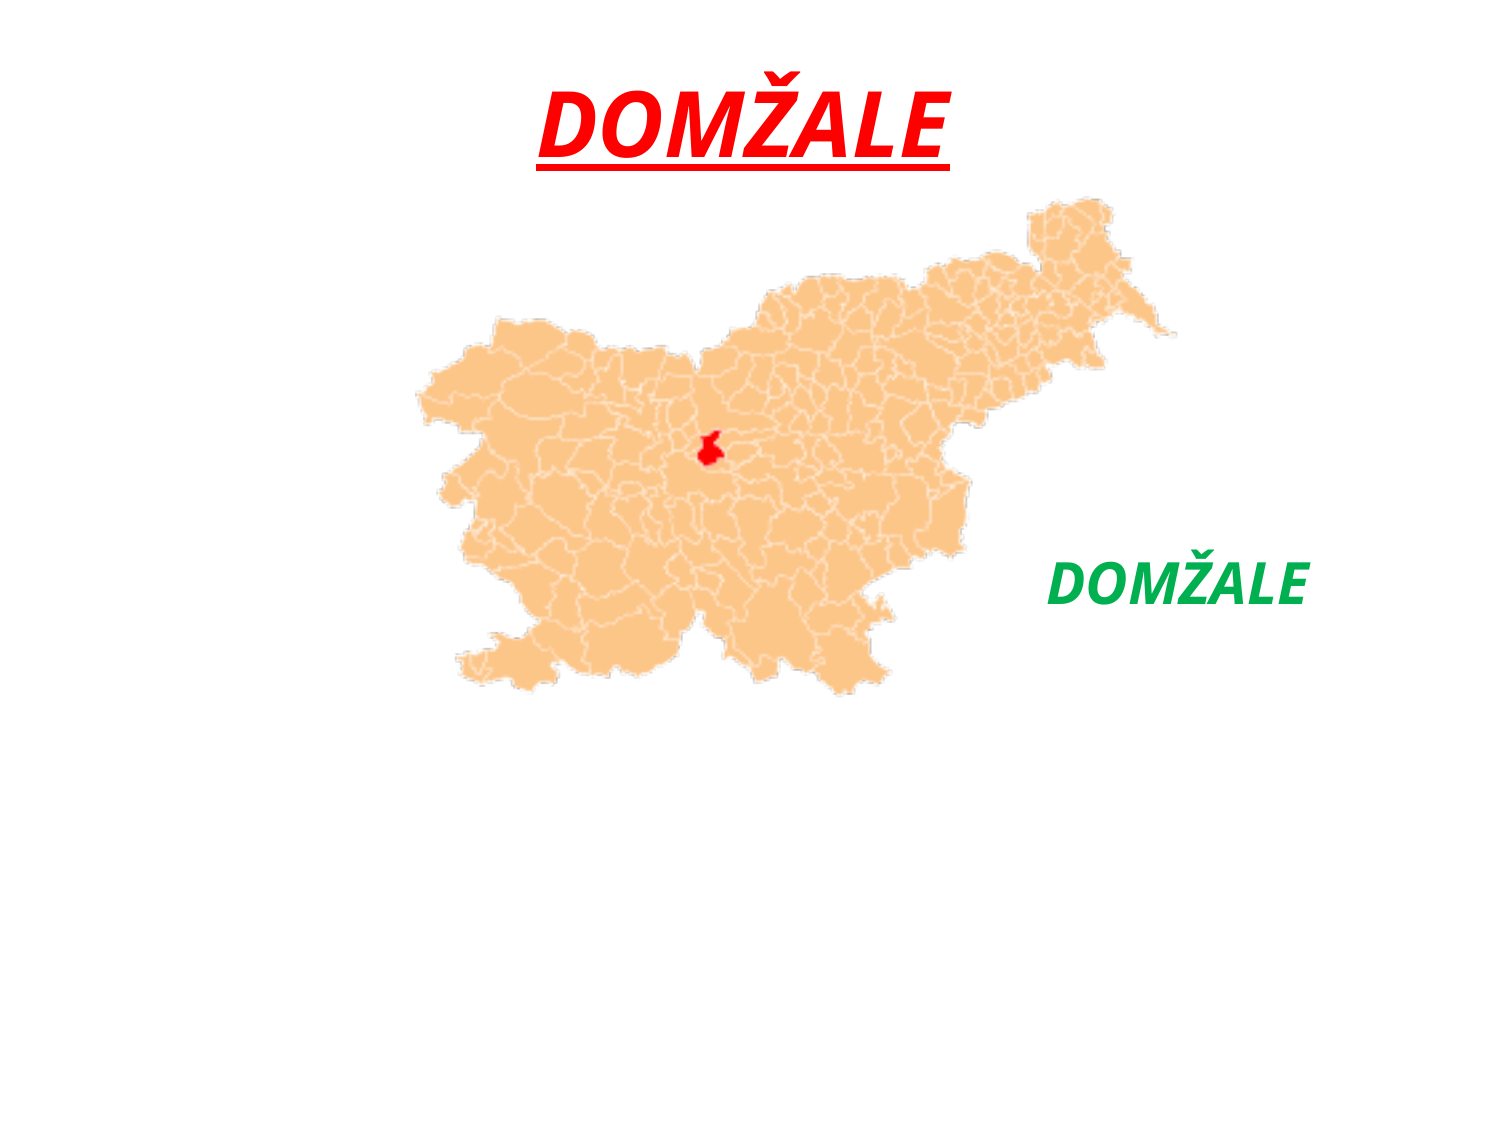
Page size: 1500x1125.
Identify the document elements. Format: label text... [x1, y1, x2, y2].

text_box DOMŽALE [1031, 539, 1360, 624]
title DOMŽALE [105, 0, 1381, 242]
picture [398, 187, 1196, 709]
